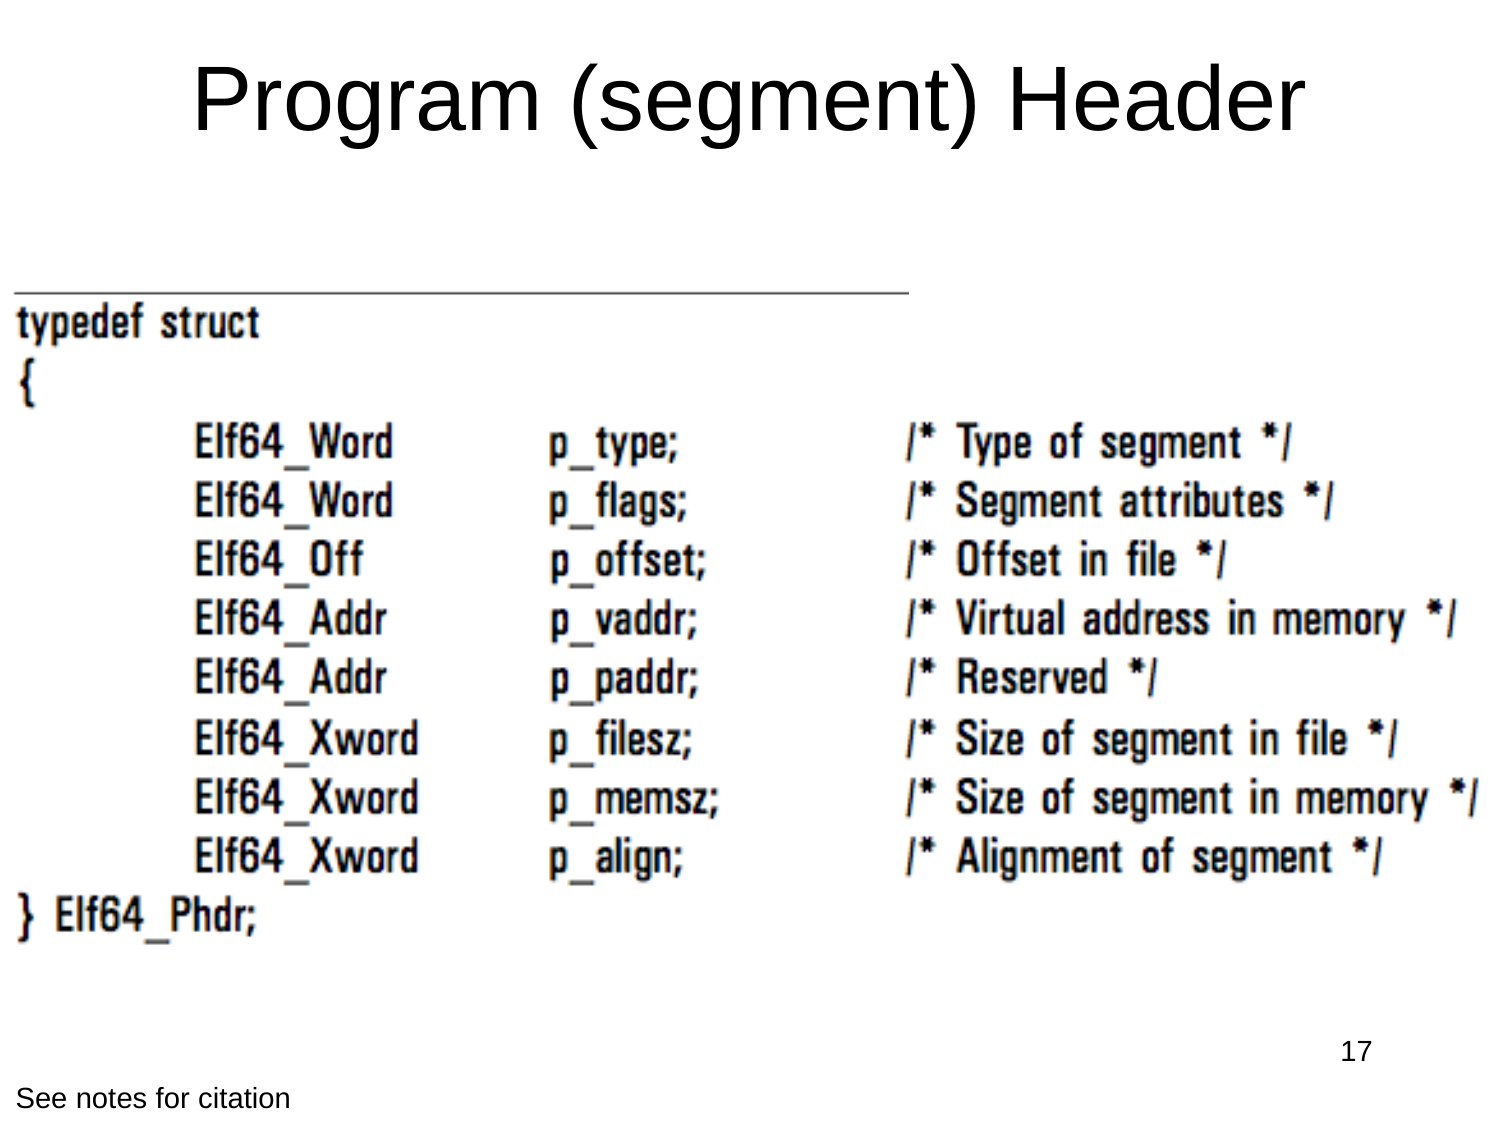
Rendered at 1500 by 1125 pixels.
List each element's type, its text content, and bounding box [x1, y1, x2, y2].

picture [0, 274, 1500, 951]
title Program (segment) Header [0, 0, 1500, 188]
text_box See notes for citation [0, 1072, 307, 1123]
text_box <number> [1074, 1025, 1388, 1101]
